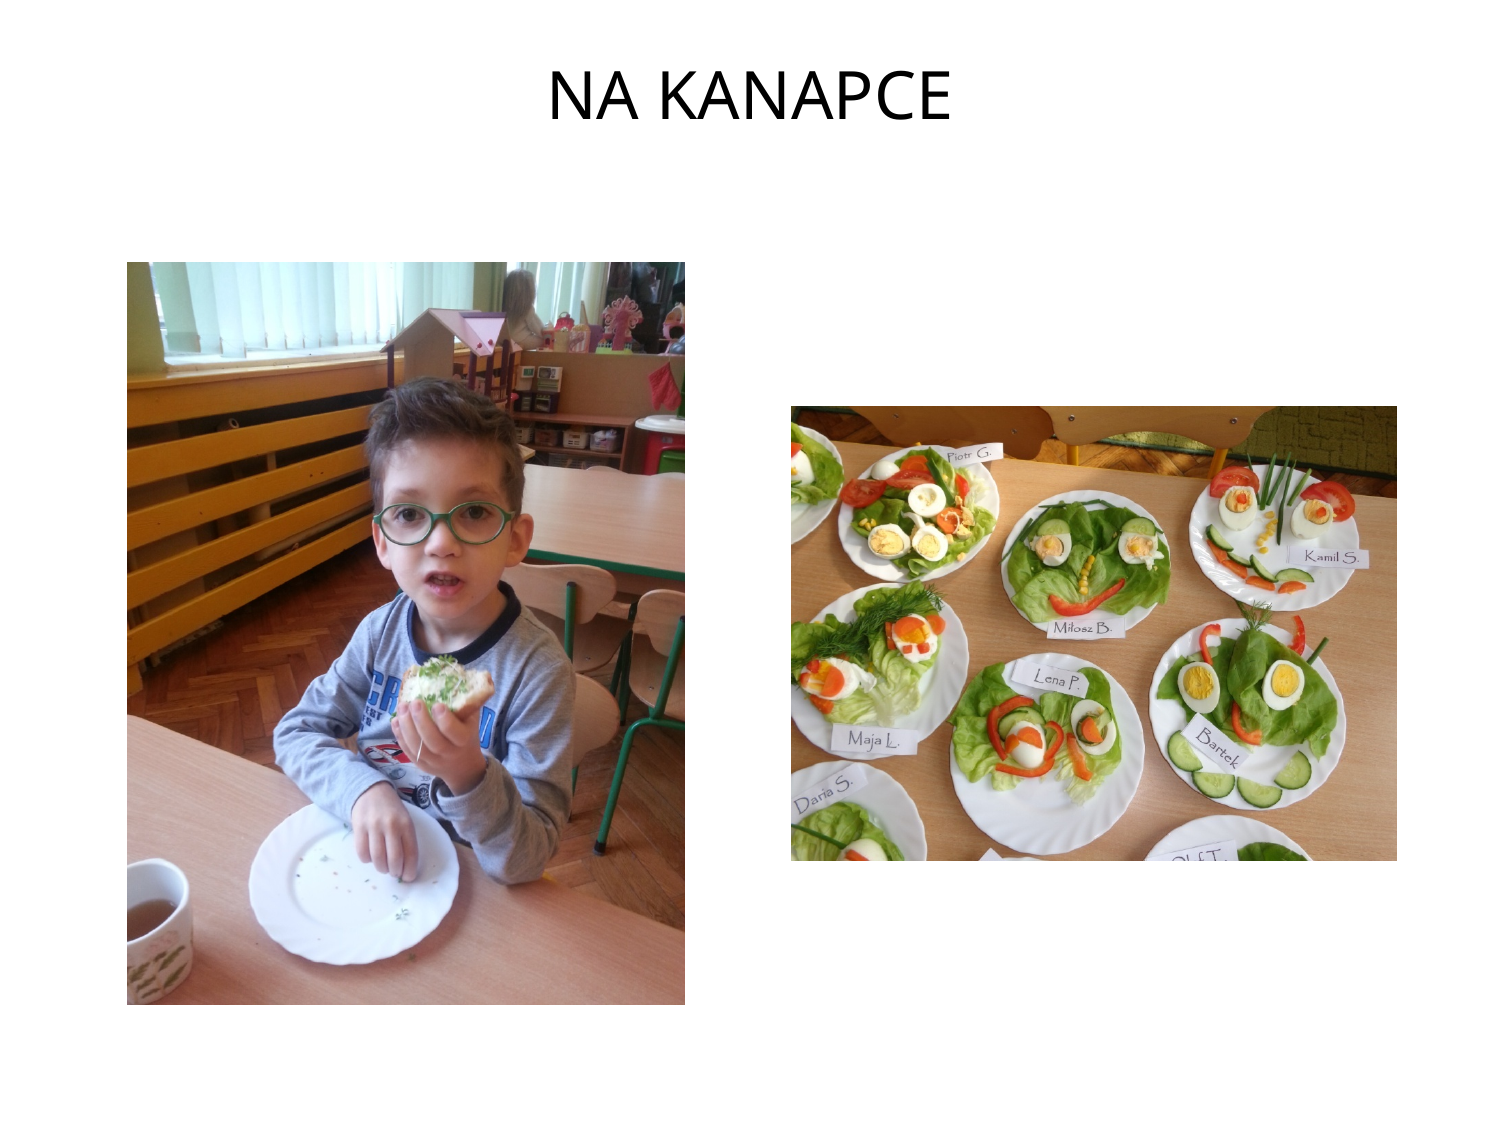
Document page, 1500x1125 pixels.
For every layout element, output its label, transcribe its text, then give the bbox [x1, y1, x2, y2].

title NA KANAPCE [75, 45, 1425, 233]
picture [127, 262, 685, 1005]
picture [791, 406, 1397, 861]
